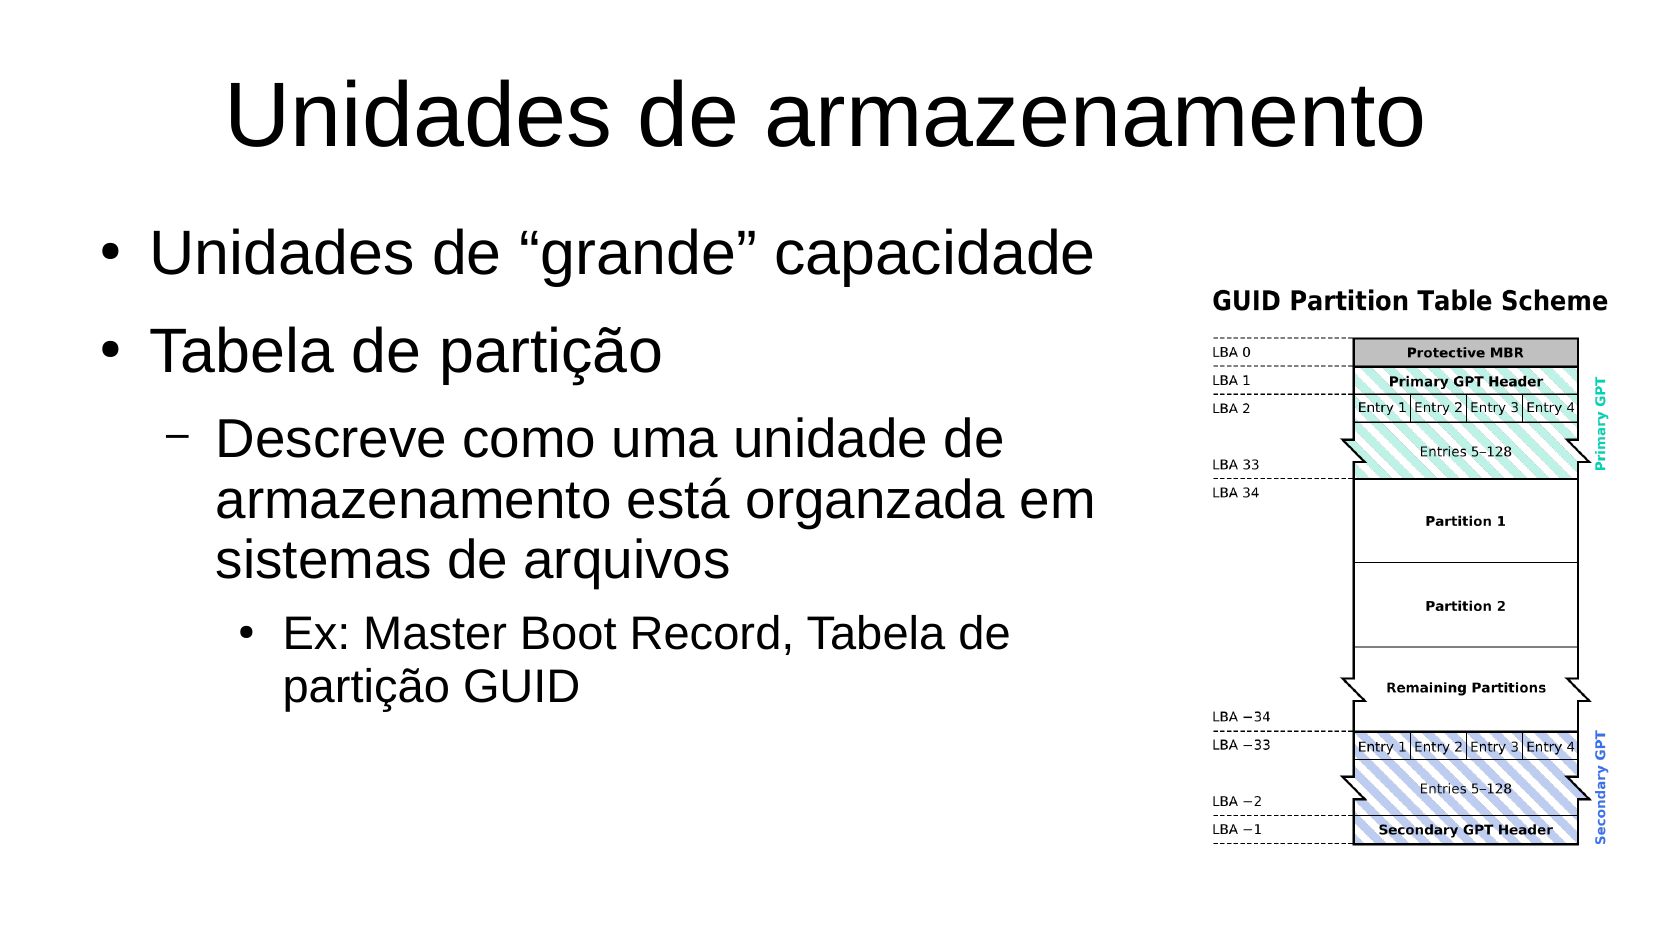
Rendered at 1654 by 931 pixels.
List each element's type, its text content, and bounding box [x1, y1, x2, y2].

title Unidades de armazenamento [82, 37, 1571, 193]
picture [1185, 254, 1634, 872]
list Unidades de “grande” capacidade Tabela de partição Descreve como uma unidade de armazenamento está organzada em sistemas de arquivos Ex: Master Boot Record, Tabela de partição GUID [82, 217, 1126, 758]
